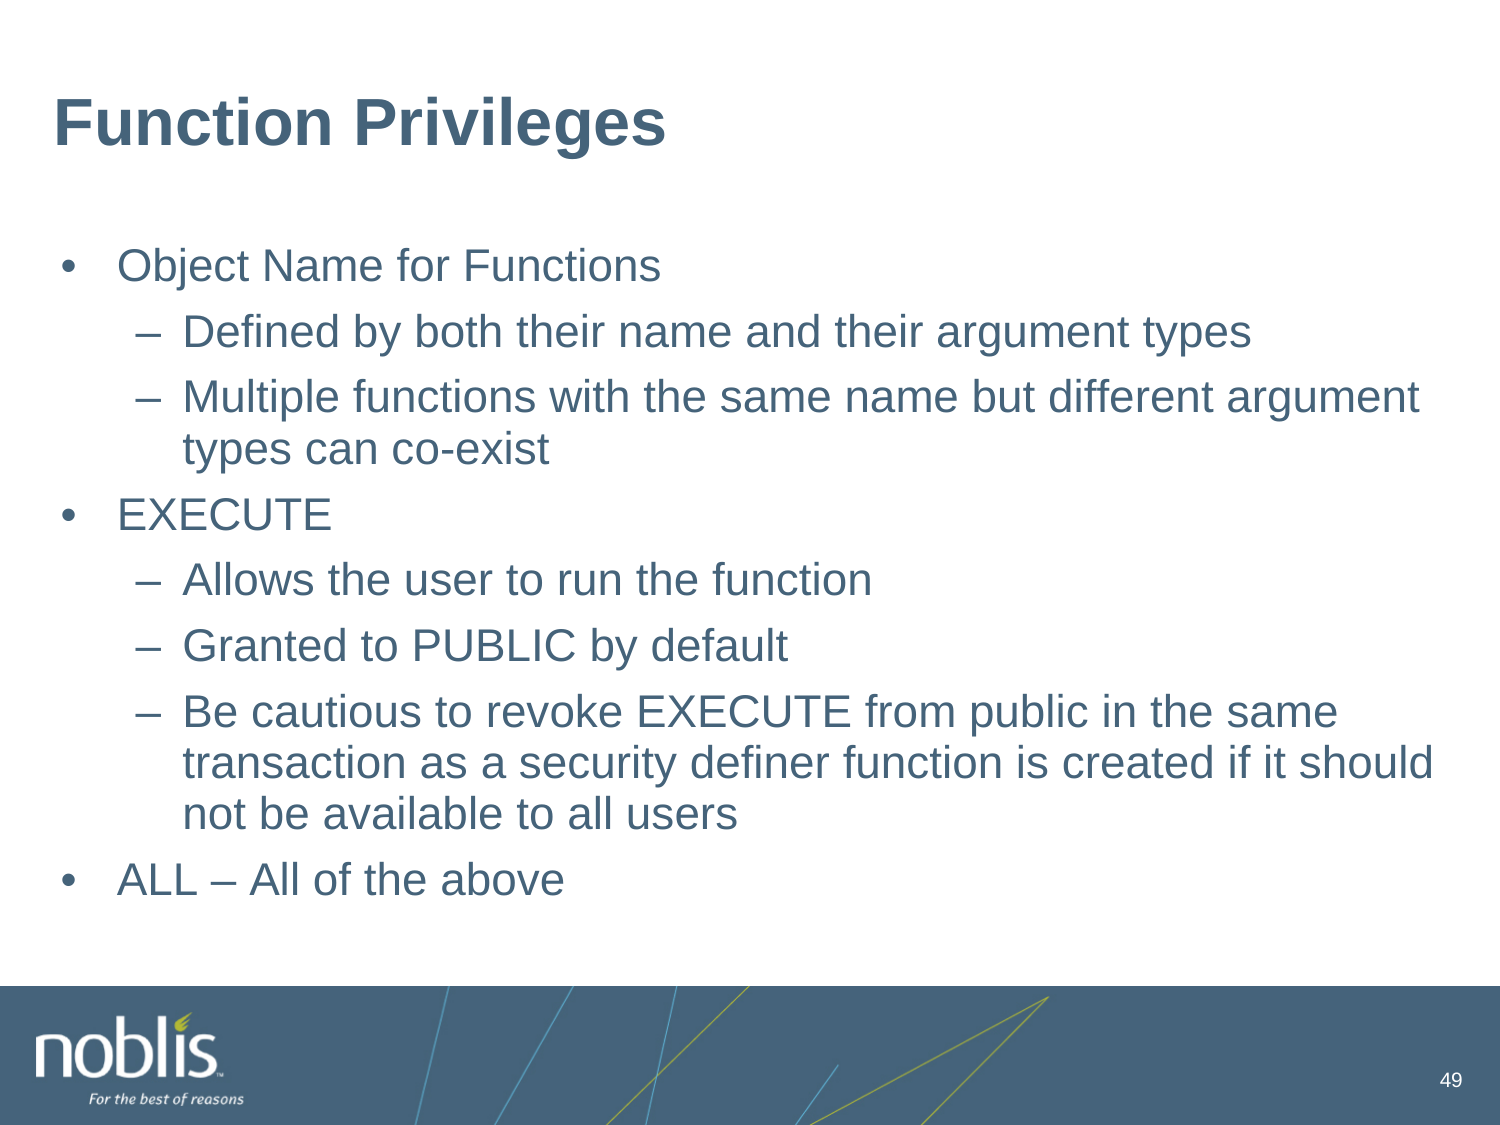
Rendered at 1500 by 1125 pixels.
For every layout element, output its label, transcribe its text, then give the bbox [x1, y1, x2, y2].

list Object Name for Functions Defined by both their name and their argument types Multiple functions with the same name but different argument types can co-exist EXECUTE Allows the user to run the function Granted to PUBLIC by default Be cautious to revoke EXECUTE from public in the same transaction as a security definer function is created if it should not be available to all users ALL – All of the above [60, 239, 1437, 968]
picture [0, 986, 1500, 1125]
title Function Privileges [53, 38, 1438, 211]
